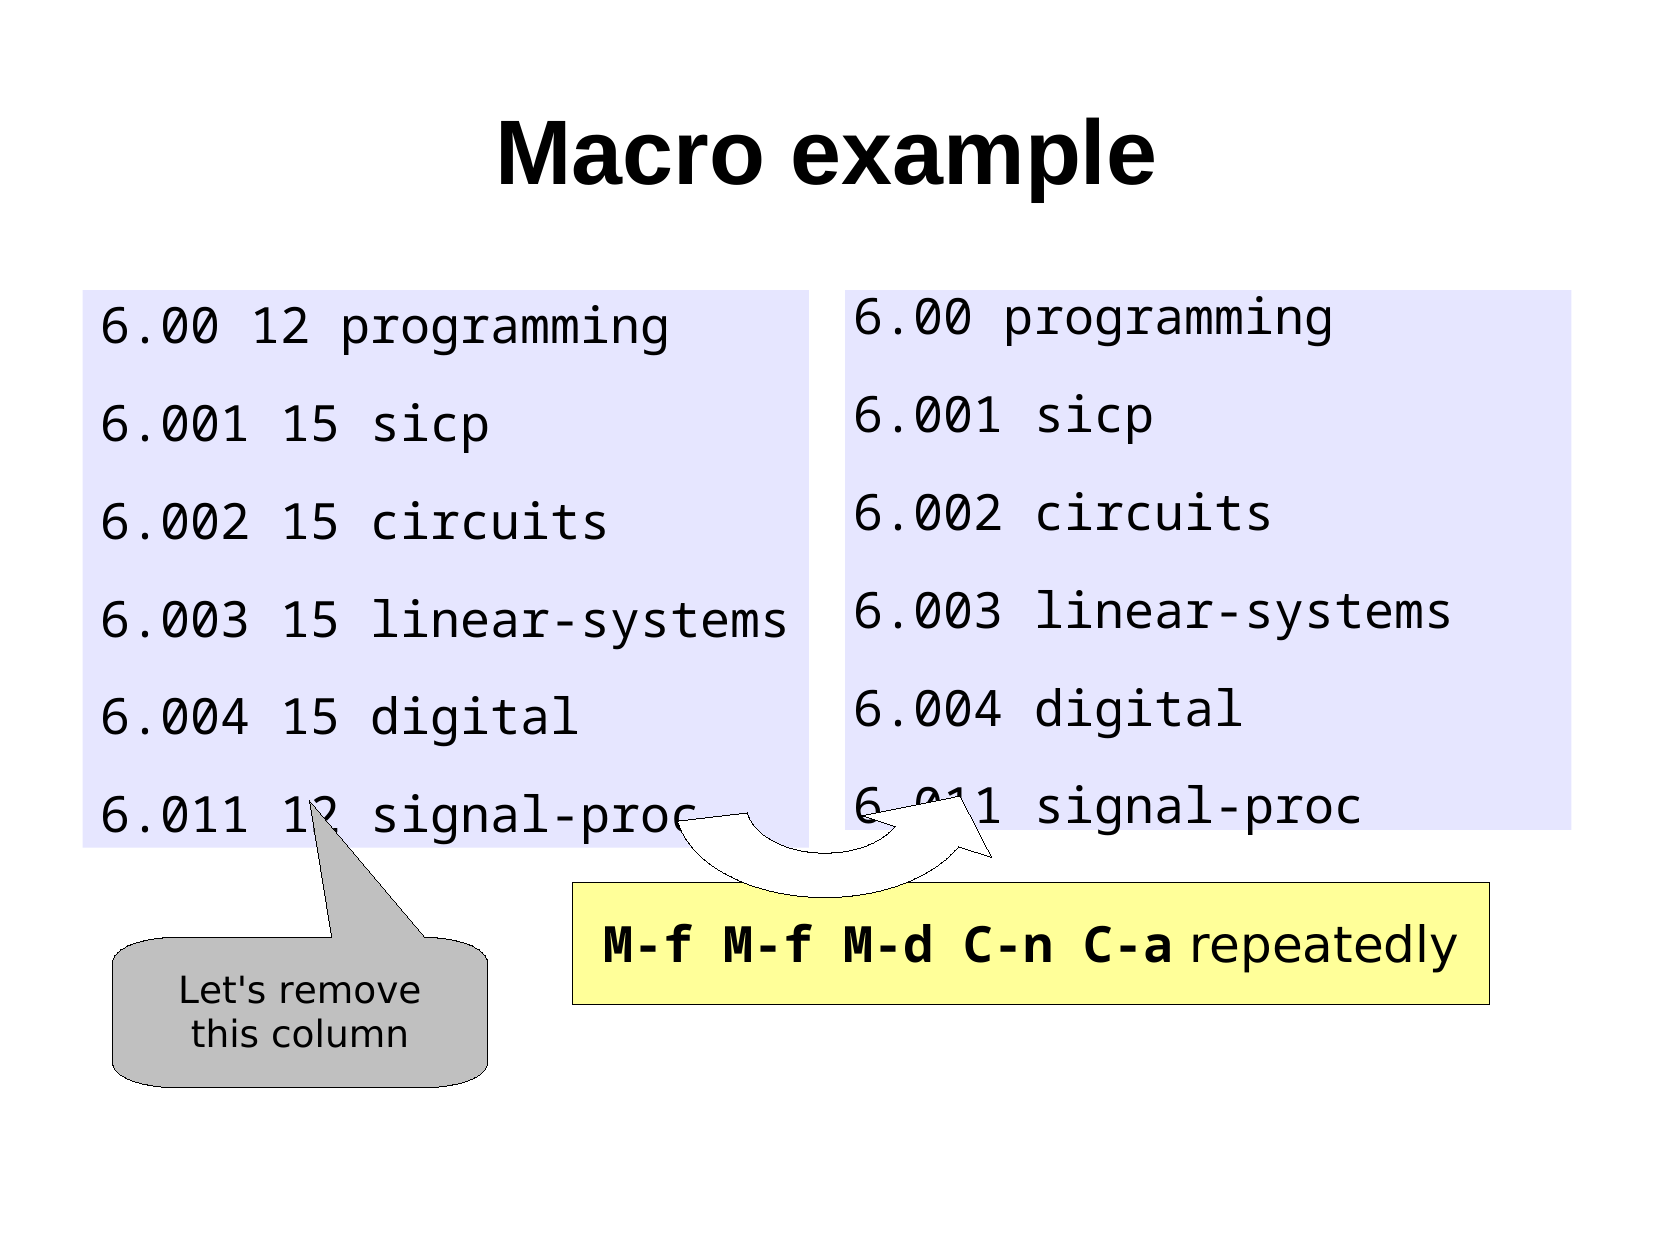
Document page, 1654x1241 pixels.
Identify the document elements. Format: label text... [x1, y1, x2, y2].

text_box M-f M-f M-d C-n C-a repeatedly [572, 882, 1490, 1005]
text_box [677, 795, 992, 898]
title Macro example [82, 56, 1571, 250]
list 6.00 12 programming 6.001 15 sicp 6.002 15 circuits 6.003 15 linear-systems 6.004 15 digital 6.011 12 signal-proc [82, 290, 809, 809]
text_box Let's remove this column [112, 800, 488, 1088]
list 6.00 programming 6.001 sicp 6.002 circuits 6.003 linear-systems 6.004 digital 6.011 signal-proc [845, 290, 1572, 791]
